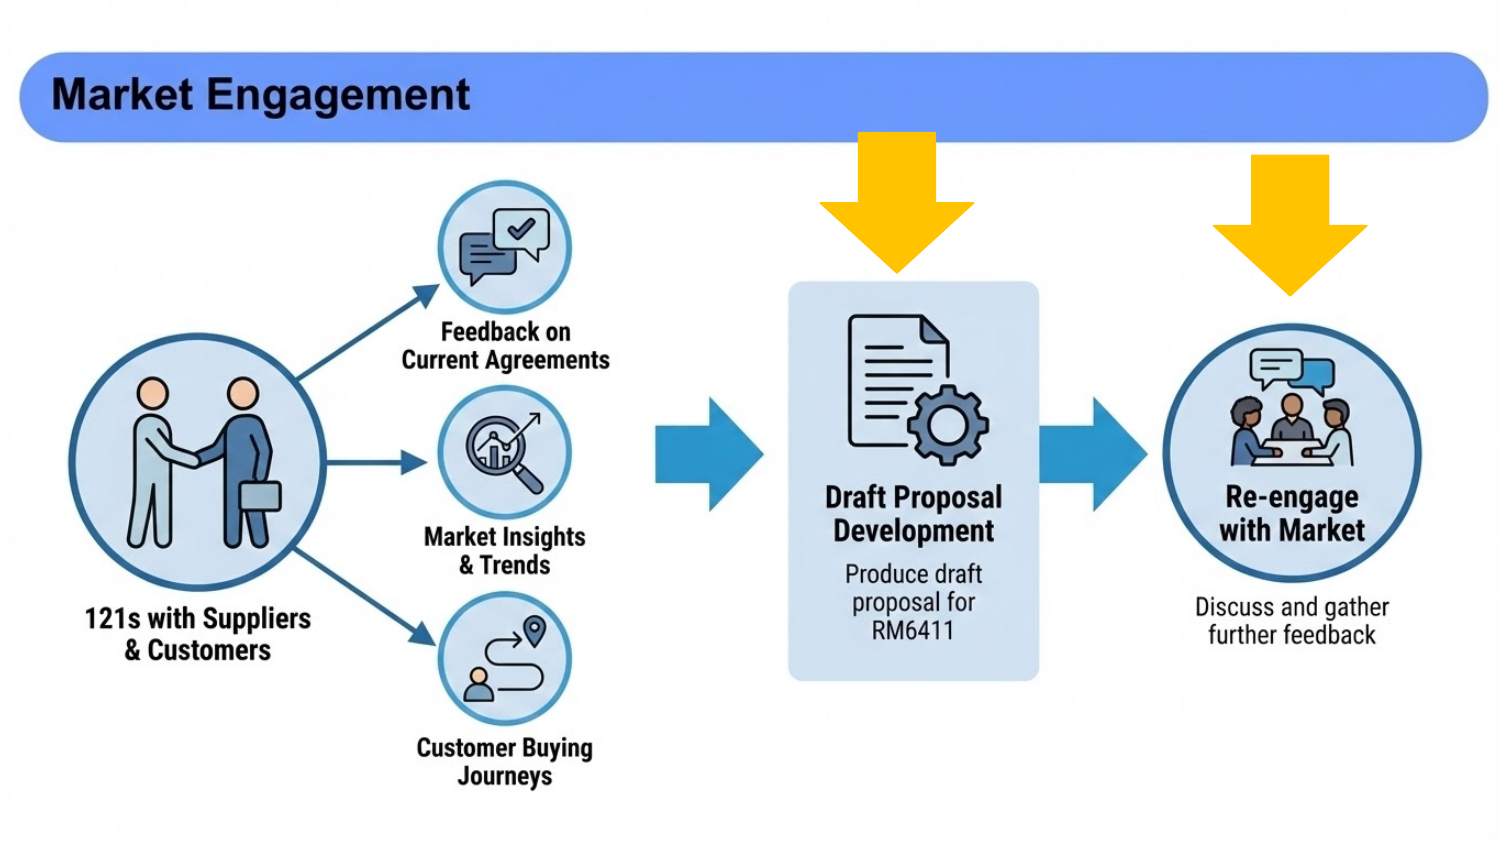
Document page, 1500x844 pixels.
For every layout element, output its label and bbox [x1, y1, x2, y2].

text_box [1213, 155, 1367, 296]
picture [0, 0, 1500, 844]
text_box [820, 132, 974, 274]
